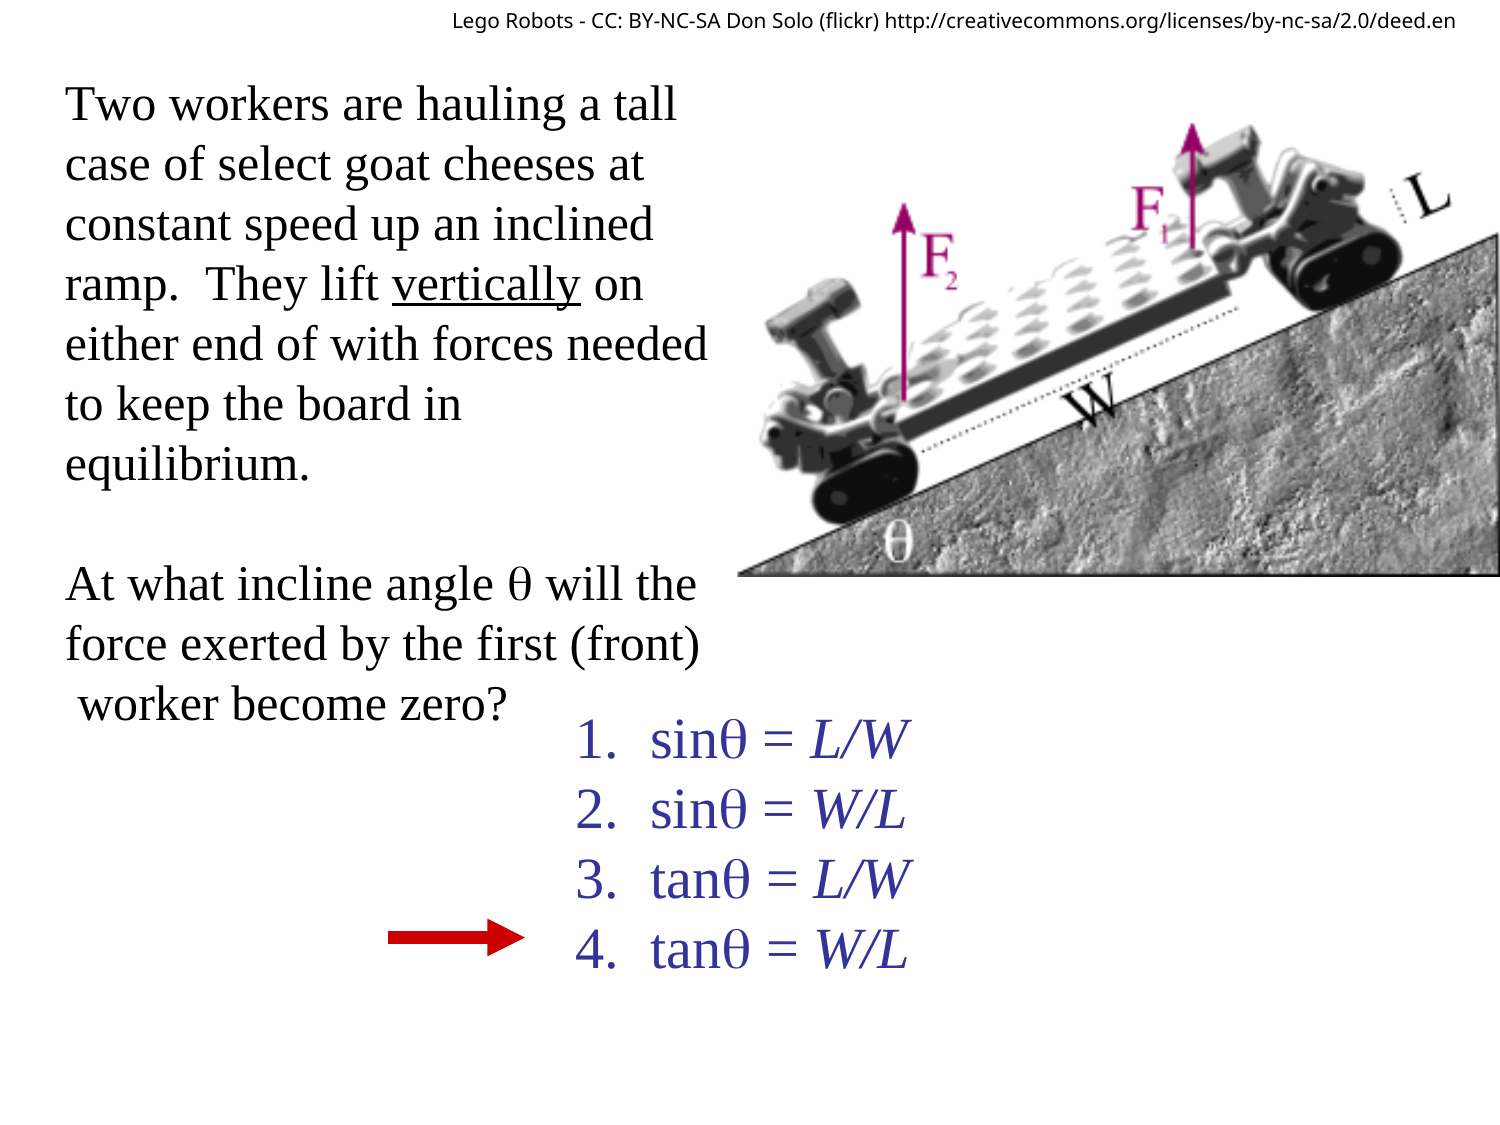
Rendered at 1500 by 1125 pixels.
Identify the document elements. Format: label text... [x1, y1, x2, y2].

text_box sinθ = L/W sinθ = W/L tanθ = L/W tanθ = W/L [560, 692, 926, 988]
picture [737, 123, 1500, 577]
text_box Lego Robots - CC: BY-NC-SA Don Solo (flickr) http://creativecommons.org/licenses/by-nc-sa/2.0/deed.en [437, 0, 1471, 41]
text_box Two workers are hauling a tall case of select goat cheeses at constant speed up an inclined ramp. They lift vertically on either end of with forces needed to keep the board in equilibrium. At what incline angle θ will the force exerted by the first (front) worker become zero? [50, 62, 726, 738]
